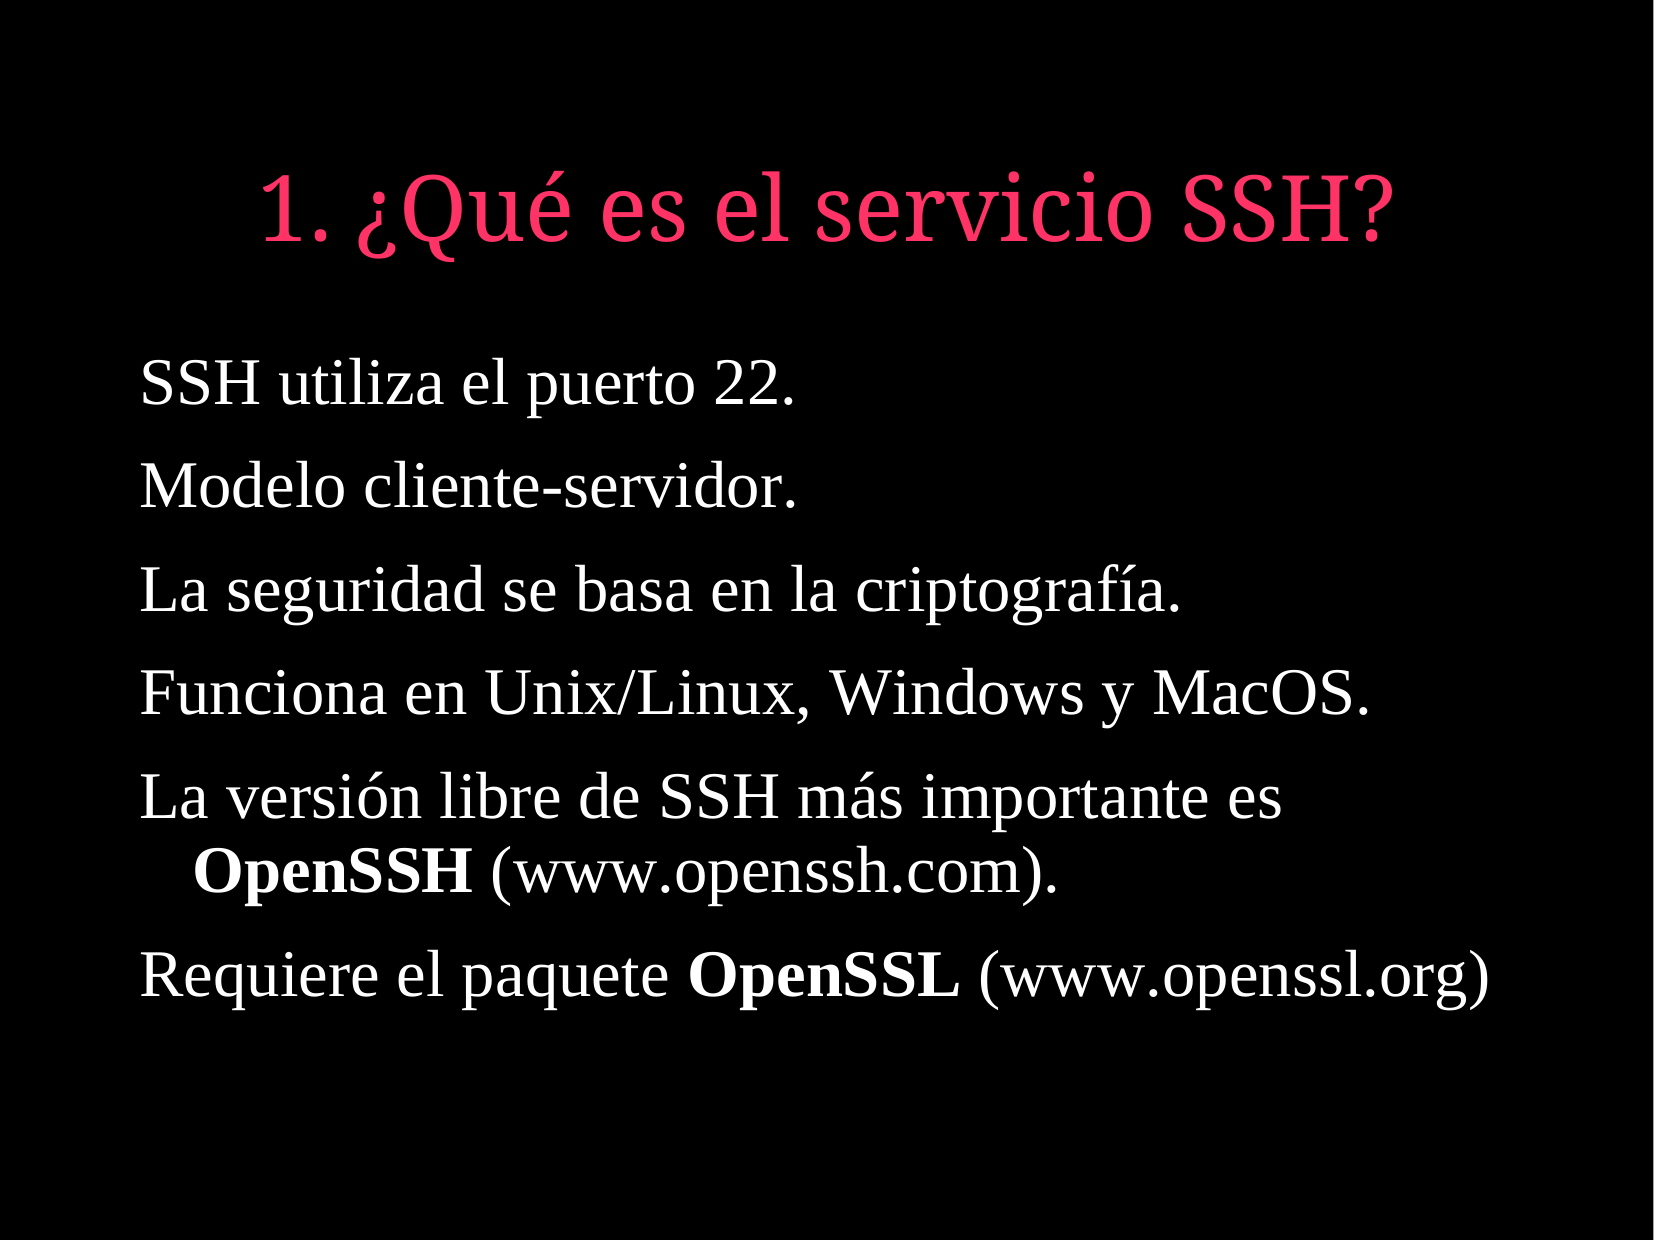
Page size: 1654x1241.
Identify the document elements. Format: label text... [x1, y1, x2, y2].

list SSH utiliza el puerto 22. Modelo cliente-servidor. La seguridad se basa en la criptografía. Funciona en Unix/Linux, Windows y MacOS. La versión libre de SSH más importante es OpenSSH (www.openssh.com). Requiere el paquete OpenSSL (www.openssl.org) [121, 344, 1534, 1127]
title 1. ¿Qué es el servicio SSH? [121, 102, 1534, 311]
